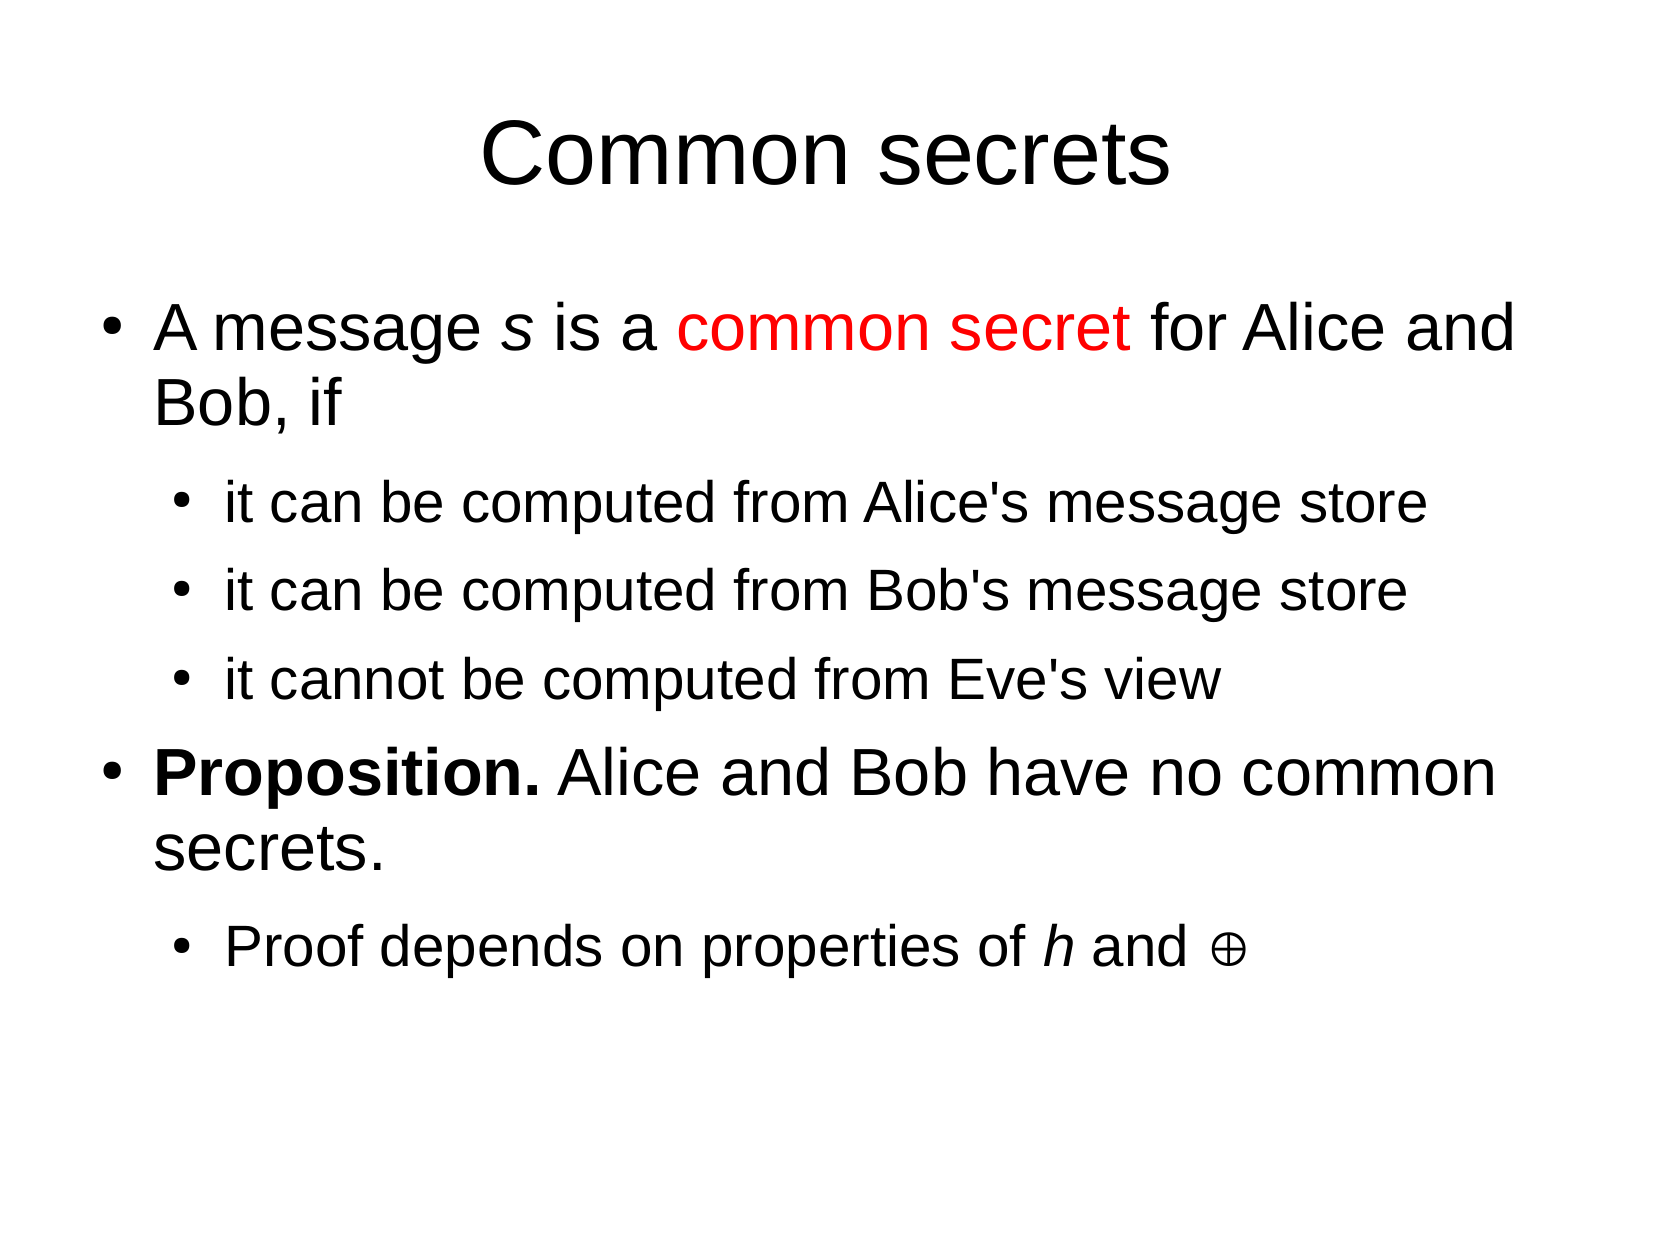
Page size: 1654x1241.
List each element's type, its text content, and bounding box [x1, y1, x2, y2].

title Common secrets [82, 56, 1571, 250]
list A message s is a common secret for Alice and Bob, if it can be computed from Alice's message store it can be computed from Bob's message store it cannot be computed from Eve's view Proposition. Alice and Bob have no common secrets. Proof depends on properties of h and  [82, 290, 1571, 1109]
